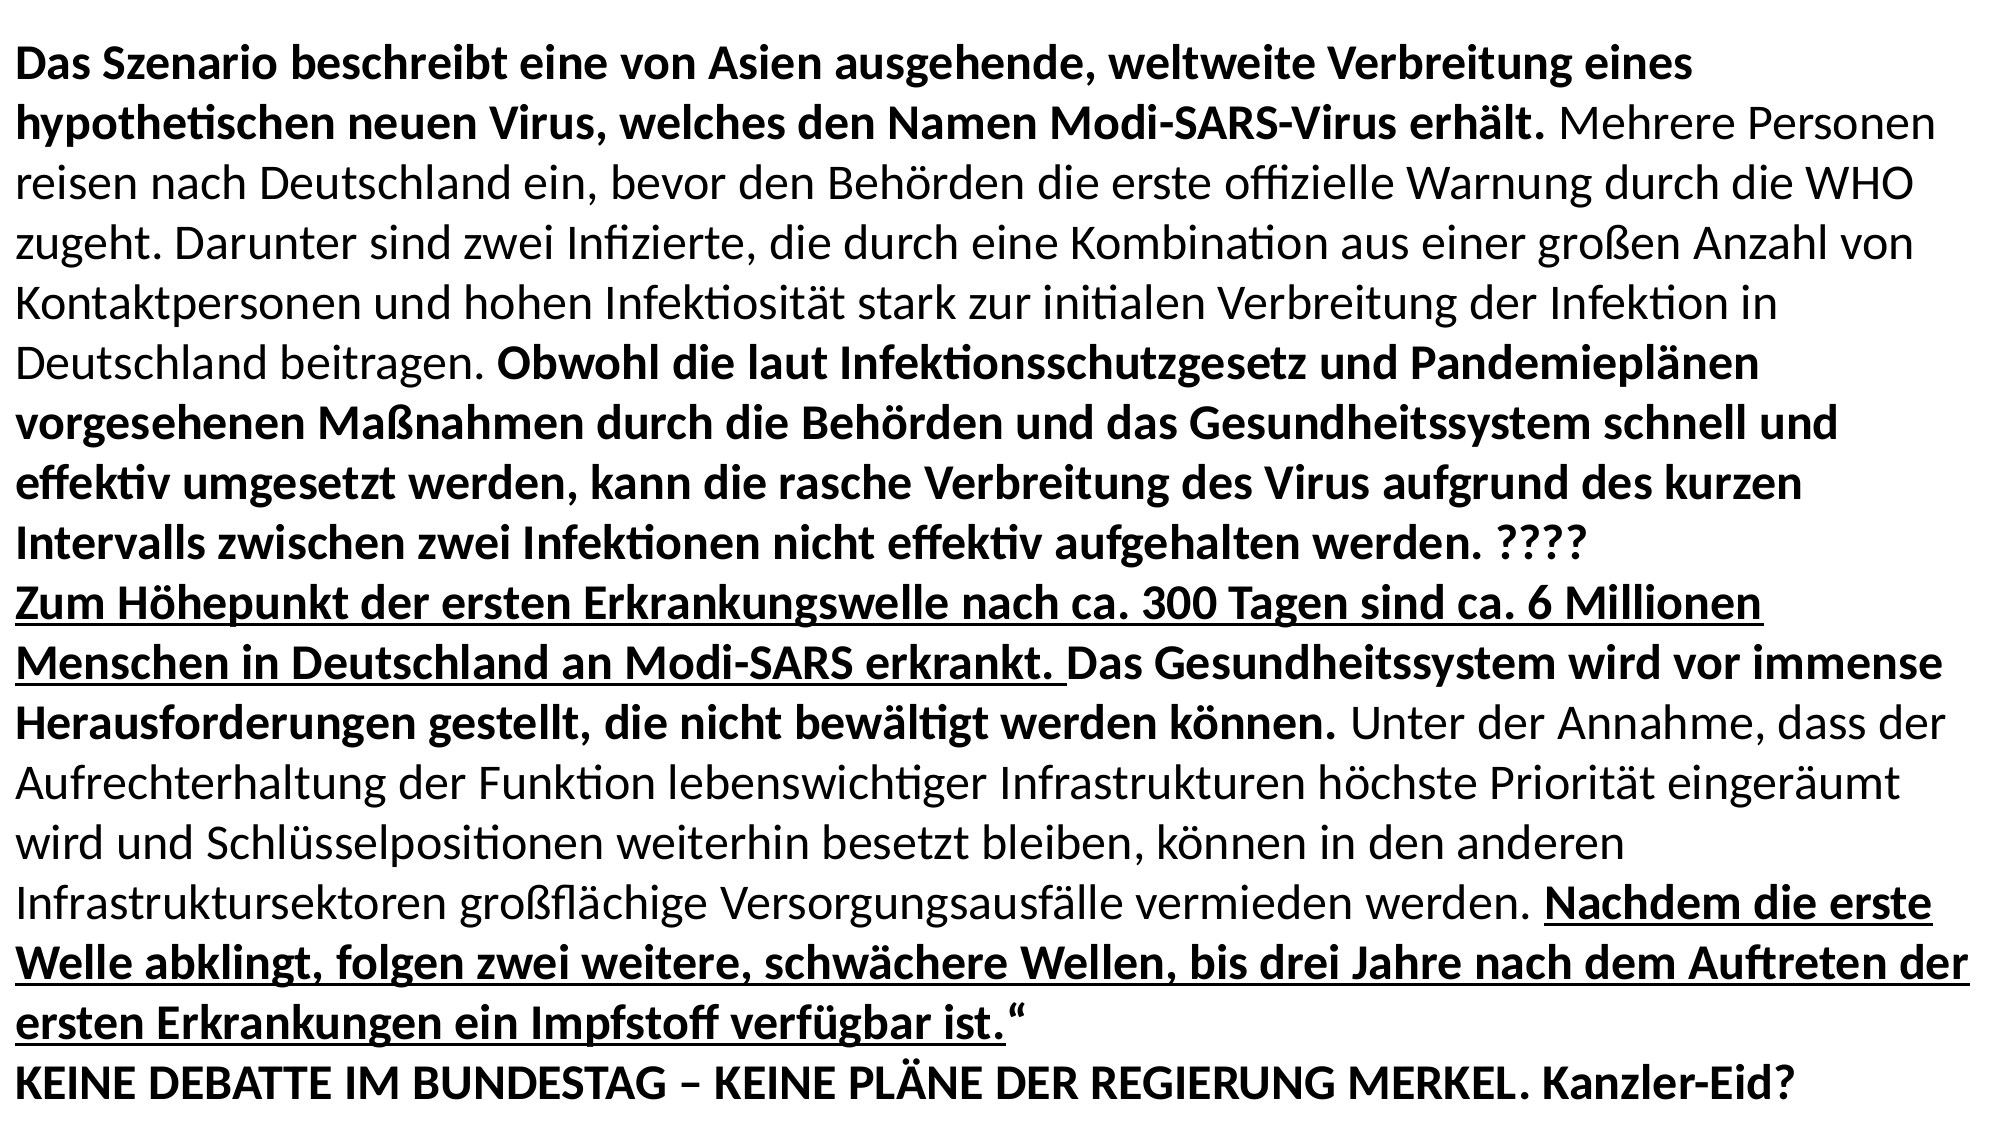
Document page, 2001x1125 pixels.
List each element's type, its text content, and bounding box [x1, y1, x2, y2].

text_box Das Szenario beschreibt eine von Asien ausgehende, weltweite Verbreitung eines hypothetischen neuen Virus, welches den Namen Modi-SARS-Virus erhält. Mehrere Personen reisen nach Deutschland ein, bevor den Behörden die erste offizielle Warnung durch die WHO zugeht. Darunter sind zwei Infizierte, die durch eine Kombination aus einer großen Anzahl von Kontaktpersonen und hohen Infektiosität stark zur initialen Verbreitung der Infektion in Deutschland beitragen. Obwohl die laut Infektionsschutzgesetz und Pandemieplänen vorgesehenen Maßnahmen durch die Behörden und das Gesundheitssystem schnell und effektiv umgesetzt werden, kann die rasche Verbreitung des Virus aufgrund des kurzen Intervalls zwischen zwei Infektionen nicht effektiv aufgehalten werden. ???? Zum Höhepunkt der ersten Erkrankungswelle nach ca. 300 Tagen sind ca. 6 Millionen Menschen in Deutschland an Modi-SARS erkrankt. Das Gesundheitssystem wird vor immense Herausforderungen gestellt, die nicht bewältigt werden können. Unter der Annahme, dass der Aufrechterhaltung der Funktion lebenswichtiger Infrastrukturen höchste Priorität eingeräumt wird und Schlüsselpositionen weiterhin besetzt bleiben, können in den anderen Infrastruktursektoren großflächige Versorgungsausfälle vermieden werden. Nachdem die erste Welle abklingt, folgen zwei weitere, schwächere Wellen, bis drei Jahre nach dem Auftreten der ersten Erkrankungen ein Impfstoff verfügbar ist.“ KEINE DEBATTE IM BUNDESTAG – KEINE PLÄNE DER REGIERUNG MERKEL. Kanzler-Eid? [0, 22, 2000, 1125]
